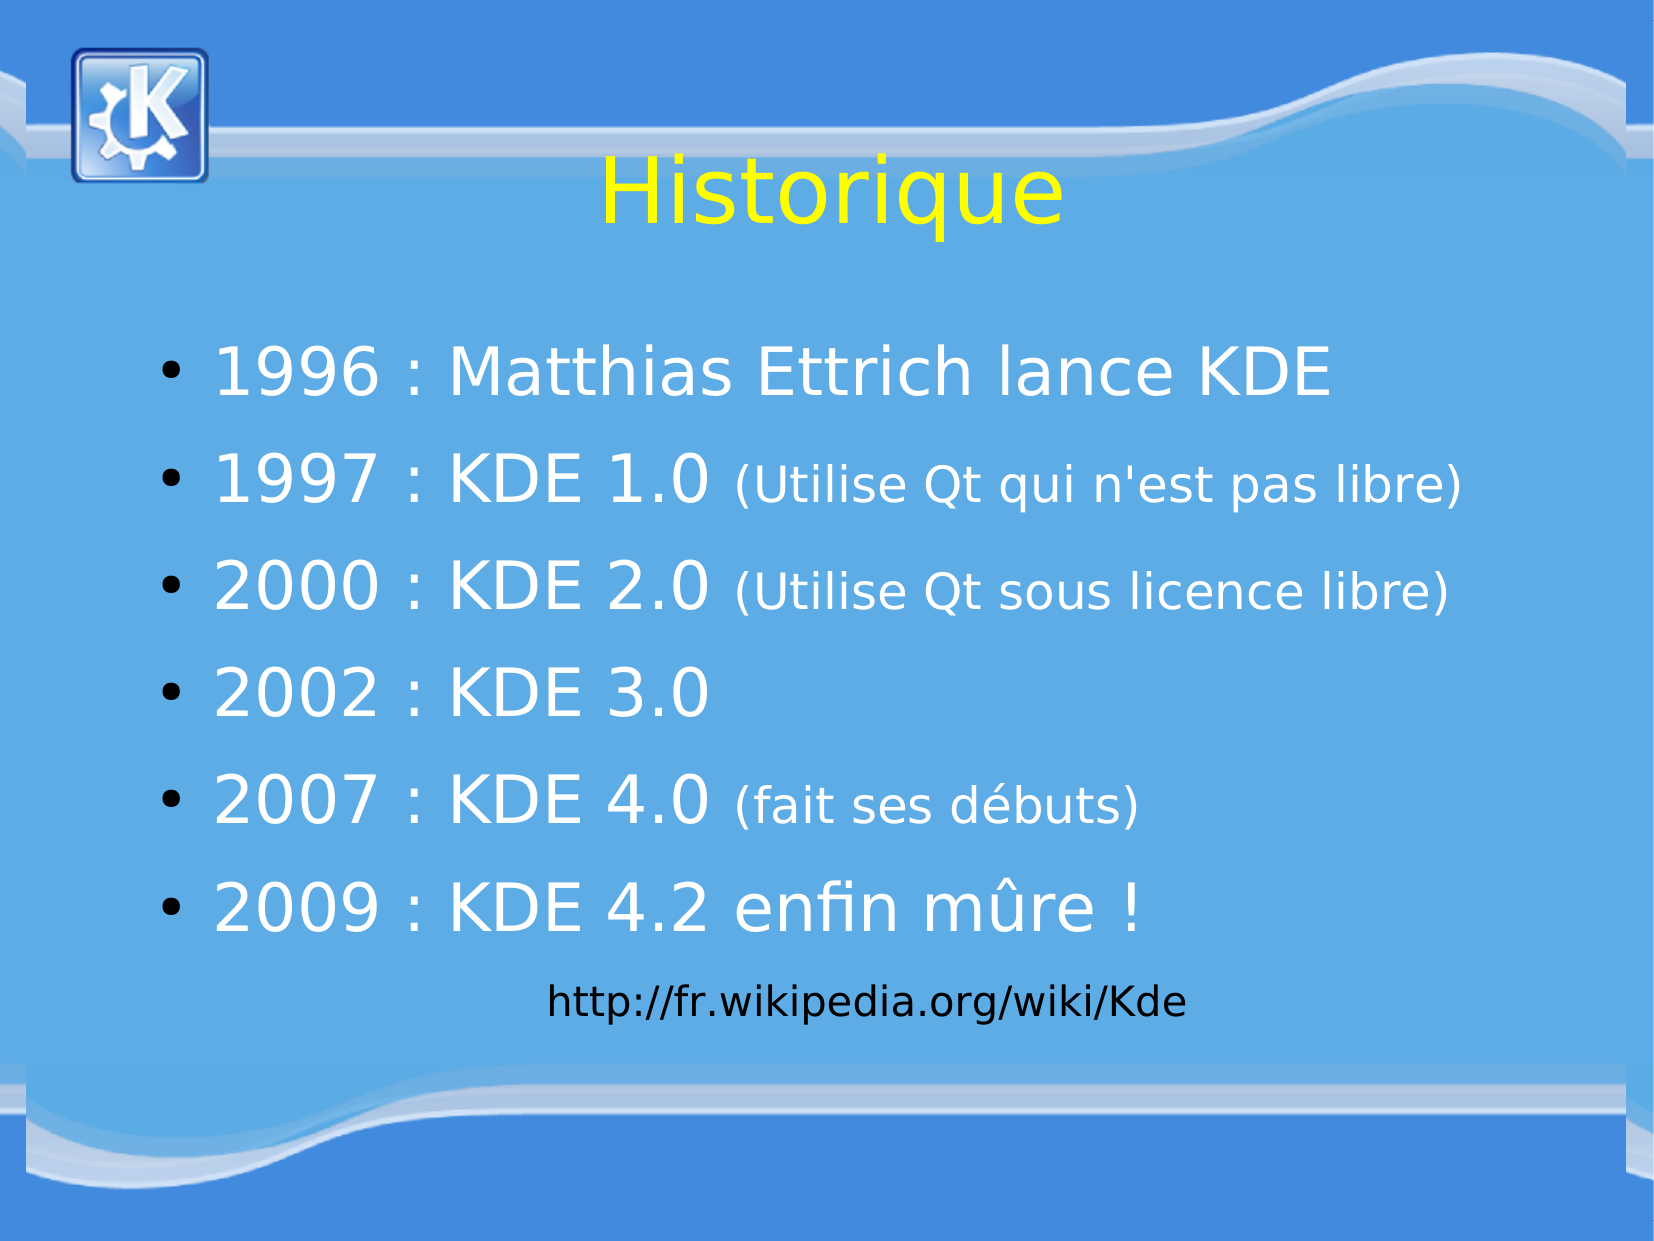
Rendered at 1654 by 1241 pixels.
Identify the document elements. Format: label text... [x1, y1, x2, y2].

list 1996 : Matthias Ettrich lance KDE 1997 : KDE 1.0 (Utilise Qt qui n'est pas libre) 2000 : KDE 2.0 (Utilise Qt sous licence libre) 2002 : KDE 3.0 2007 : KDE 4.0 (fait ses débuts) 2009 : KDE 4.2 enfin mûre ! [141, 333, 1565, 1152]
text_box http://fr.wikipedia.org/wiki/Kde [531, 970, 1388, 1034]
title Historique [88, 88, 1577, 296]
picture [0, 0, 1654, 1241]
